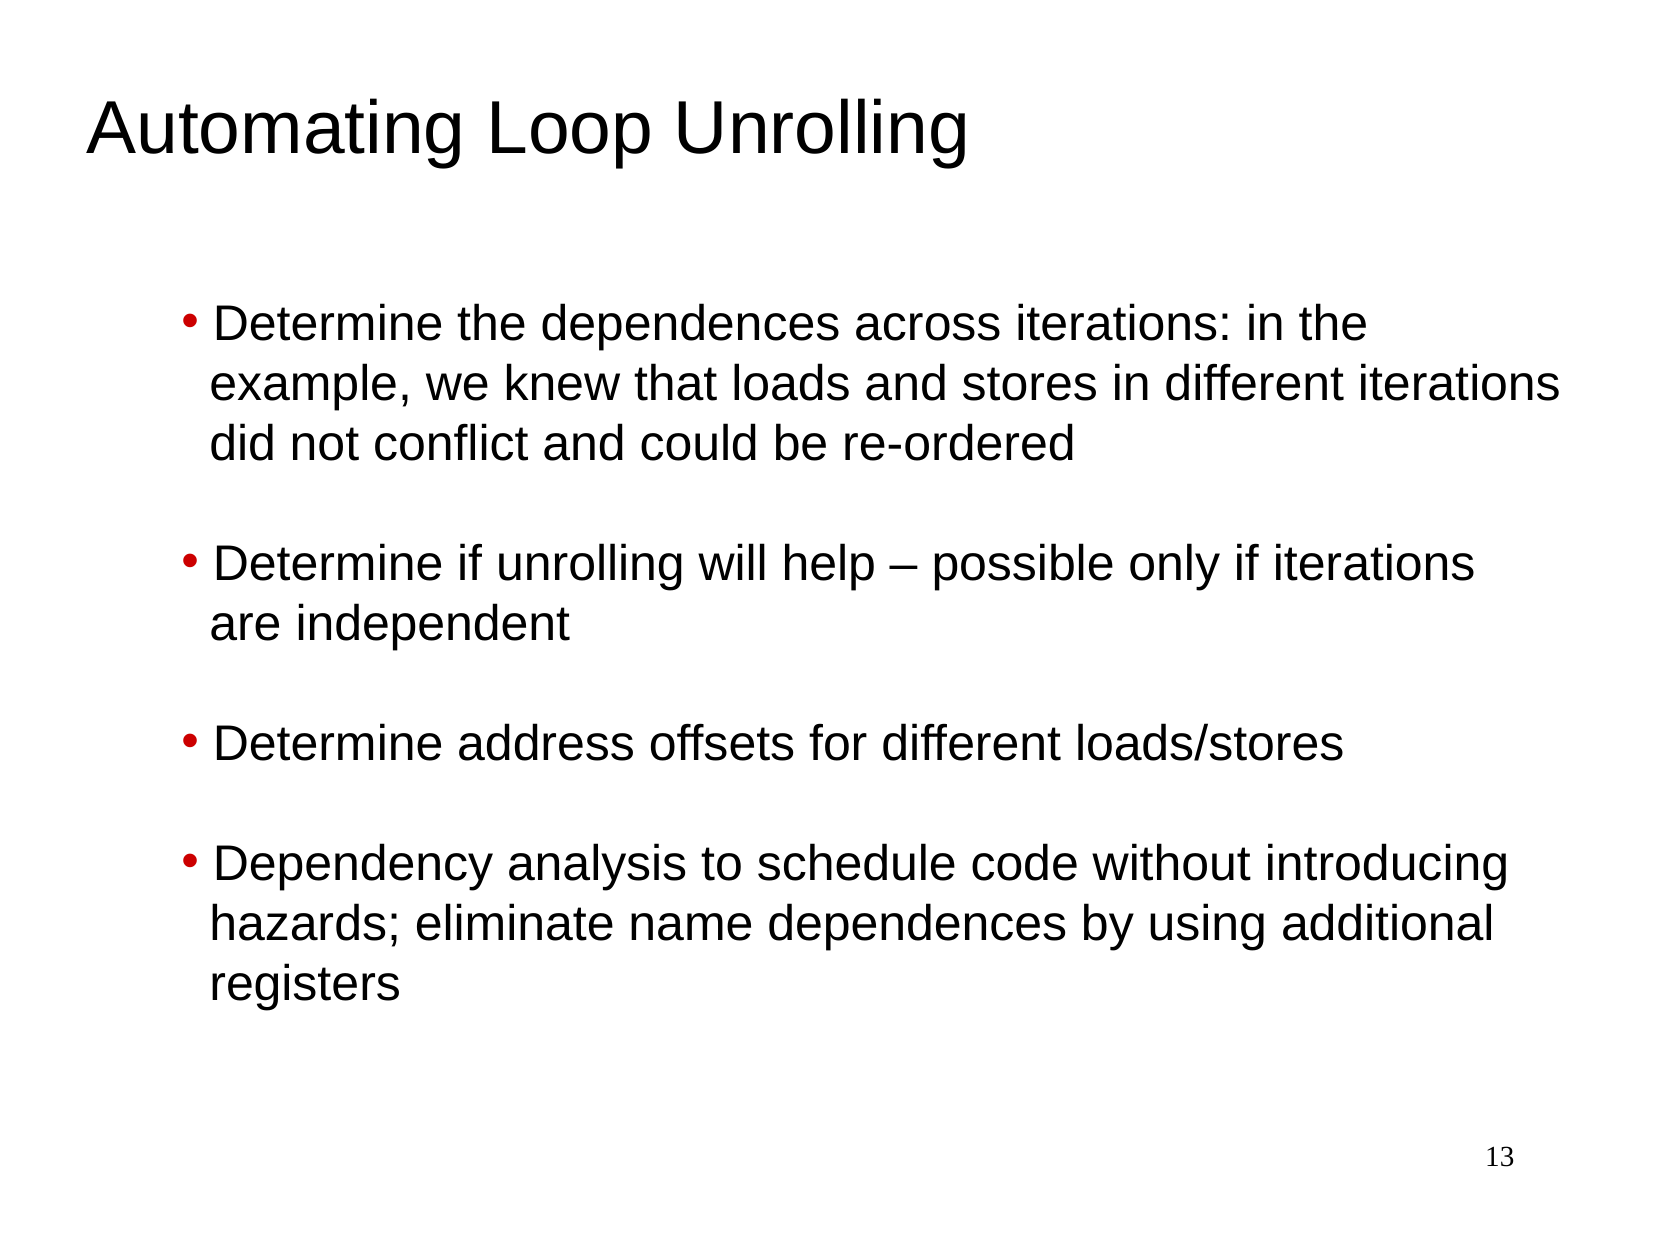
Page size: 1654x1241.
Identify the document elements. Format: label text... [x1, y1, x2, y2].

text_box Automating Loop Unrolling [71, 71, 986, 177]
text_box <number> [1184, 1129, 1530, 1213]
text_box Determine the dependences across iterations: in the example, we knew that loads and stores in different iterations did not conflict and could be re-ordered Determine if unrolling will help – possible only if iterations are independent Determine address offsets for different loads/stores Dependency analysis to schedule code without introducing hazards; eliminate name dependences by using additional registers [166, 282, 1577, 1019]
